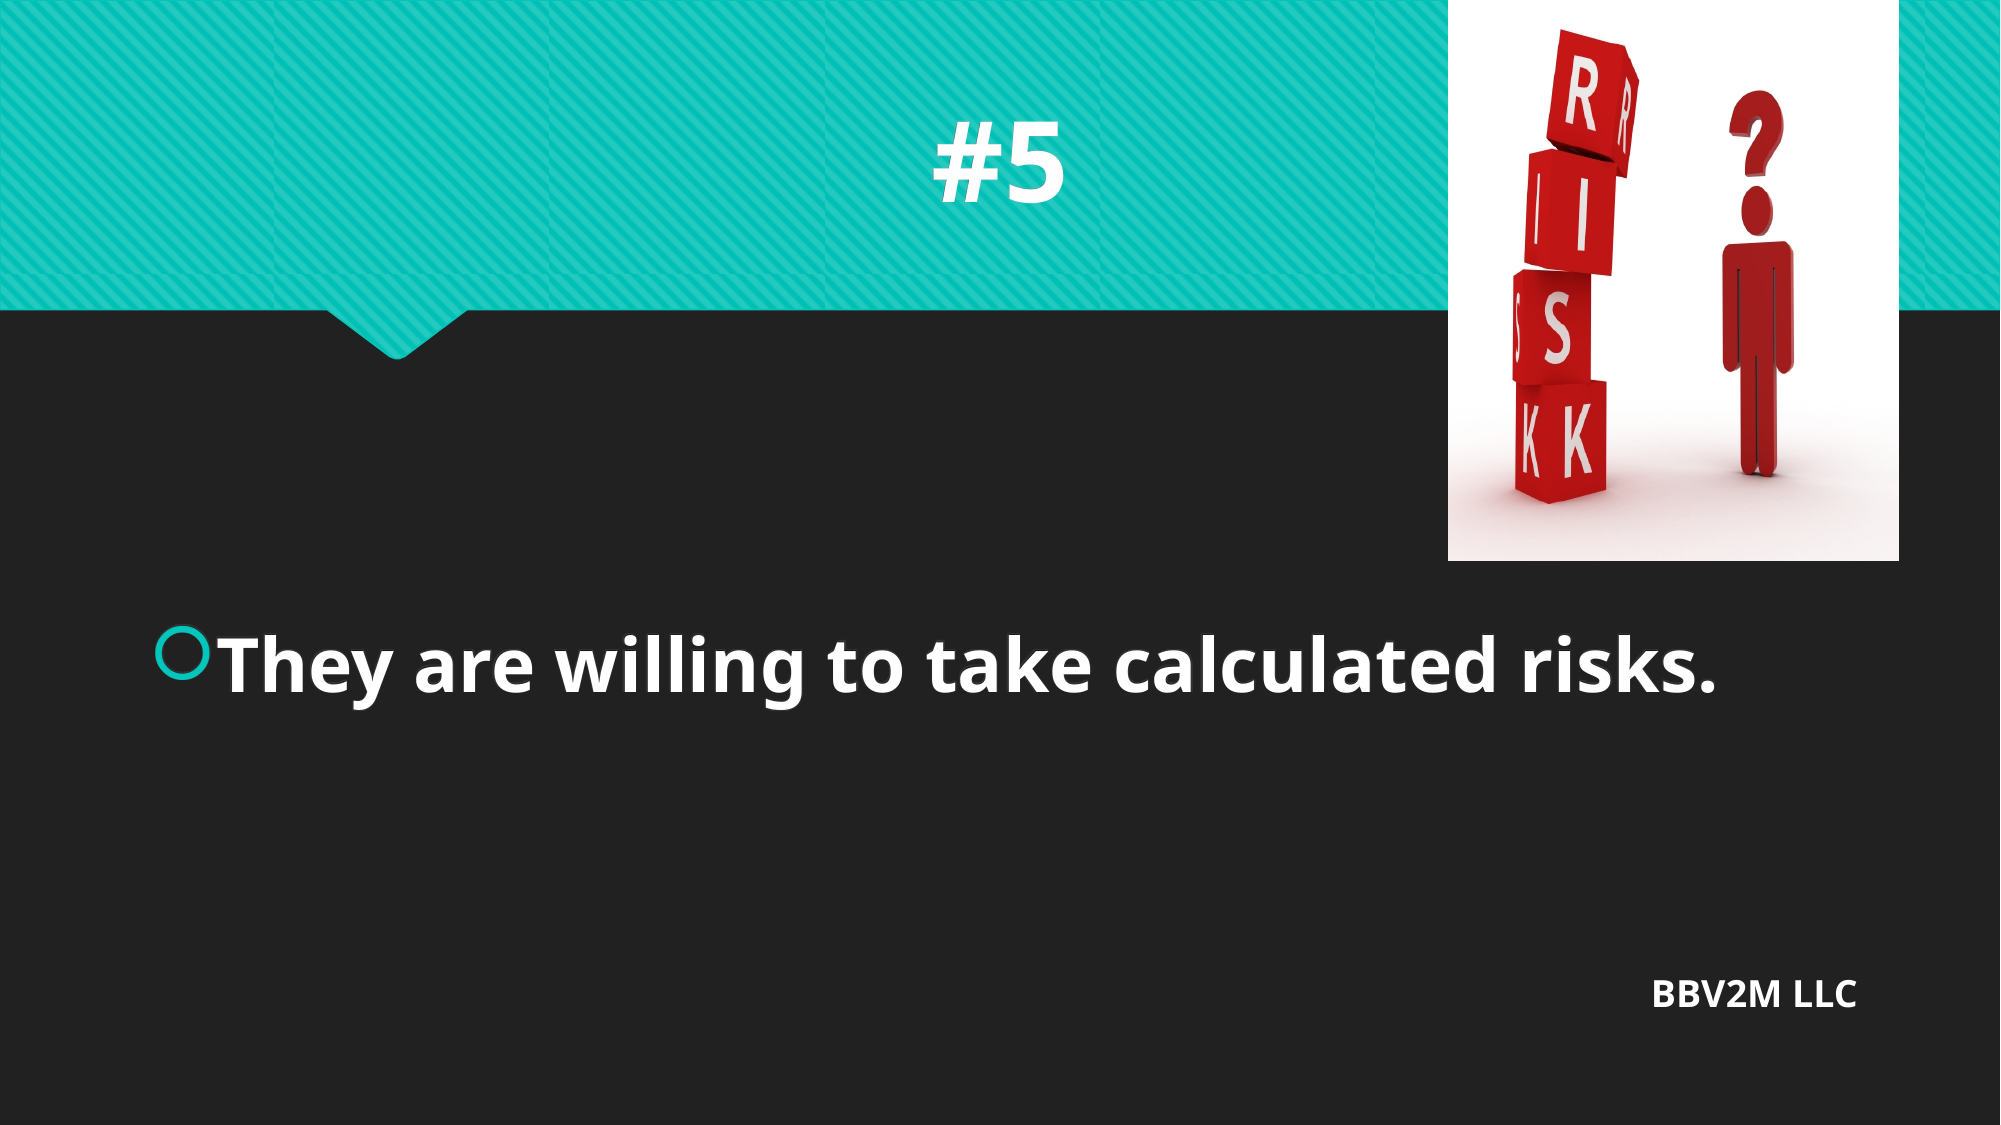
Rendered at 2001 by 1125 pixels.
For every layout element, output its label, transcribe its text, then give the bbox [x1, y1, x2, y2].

text_box BBV2M LLC [1529, 962, 1980, 1024]
list They are willing to take calculated risks. [134, 364, 1866, 962]
title #5 [132, 73, 1448, 233]
picture [1448, 0, 1899, 561]
